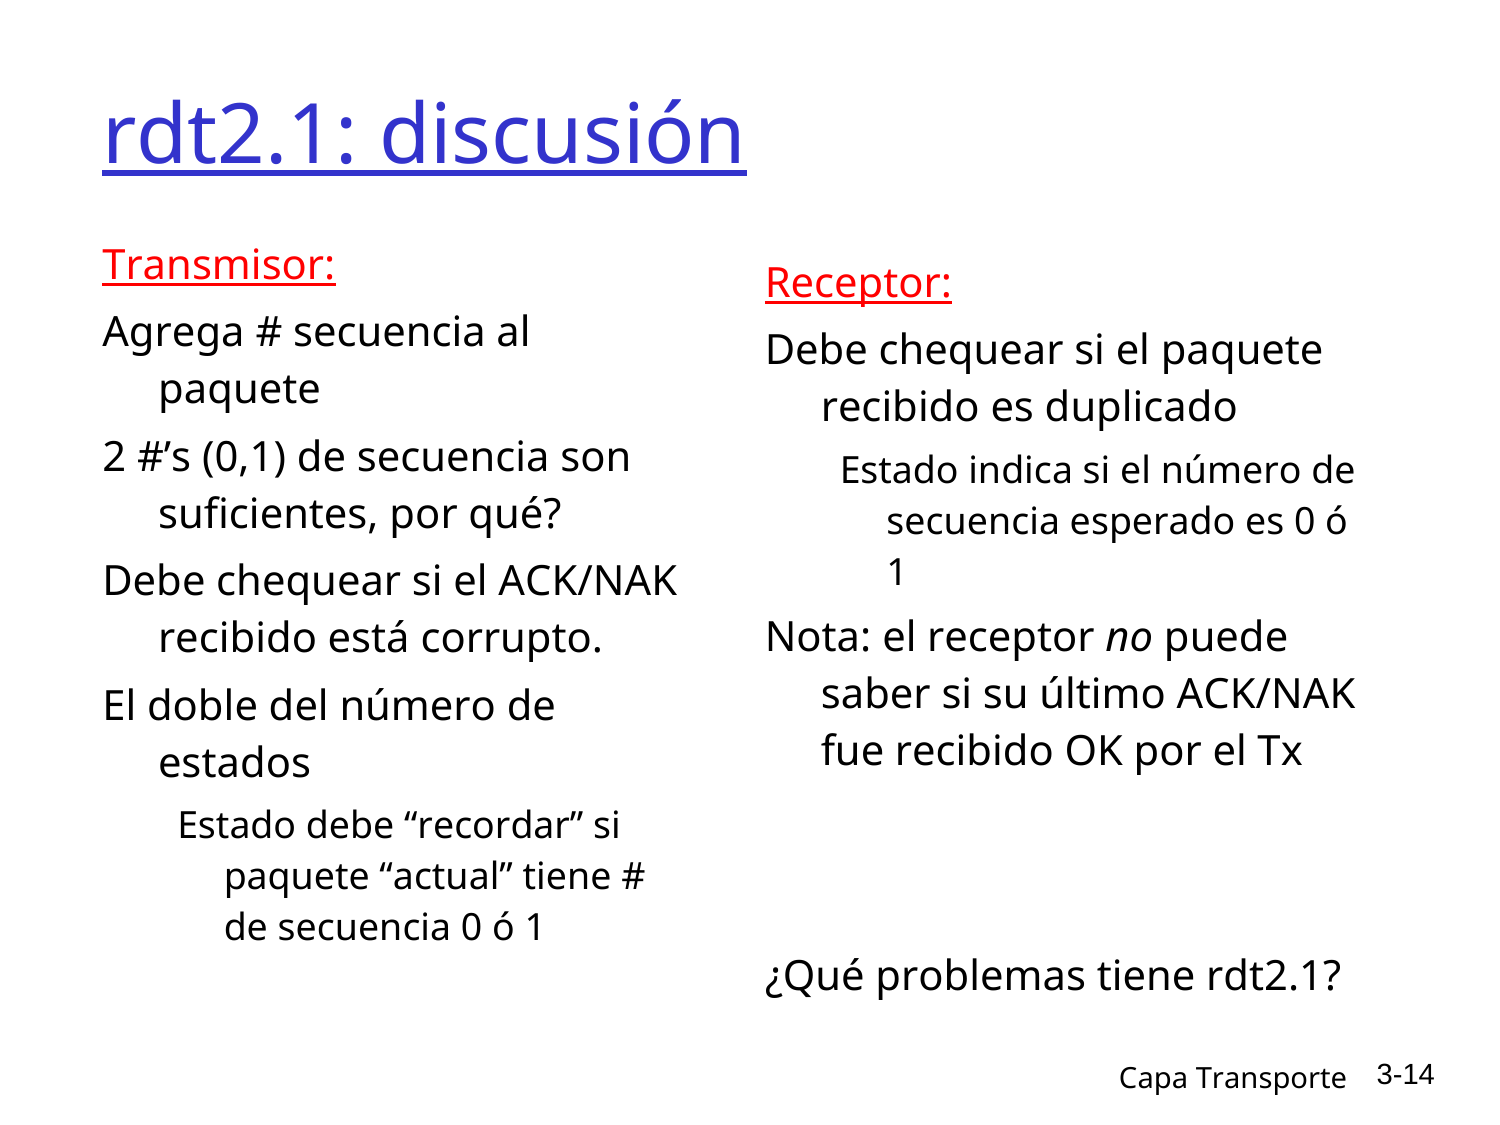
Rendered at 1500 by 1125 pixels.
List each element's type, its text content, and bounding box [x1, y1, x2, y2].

list Transmisor: Agrega # secuencia al paquete 2 #’s (0,1) de secuencia son suficientes, por qué? Debe chequear si el ACK/NAK recibido está corrupto. El doble del número de estados Estado debe “recordar” si paquete “actual” tiene # de secuencia 0 ó 1 [87, 227, 713, 1095]
list Receptor: Debe chequear si el paquete recibido es duplicado Estado indica si el número de secuencia esperado es 0 ó 1 Nota: el receptor no puede saber si su último ACK/NAK fue recibido OK por el Tx [750, 244, 1376, 920]
text_box ¿Qué problemas tiene rdt2.1? [750, 937, 1357, 1010]
title rdt2.1: discusión [87, 37, 1363, 225]
